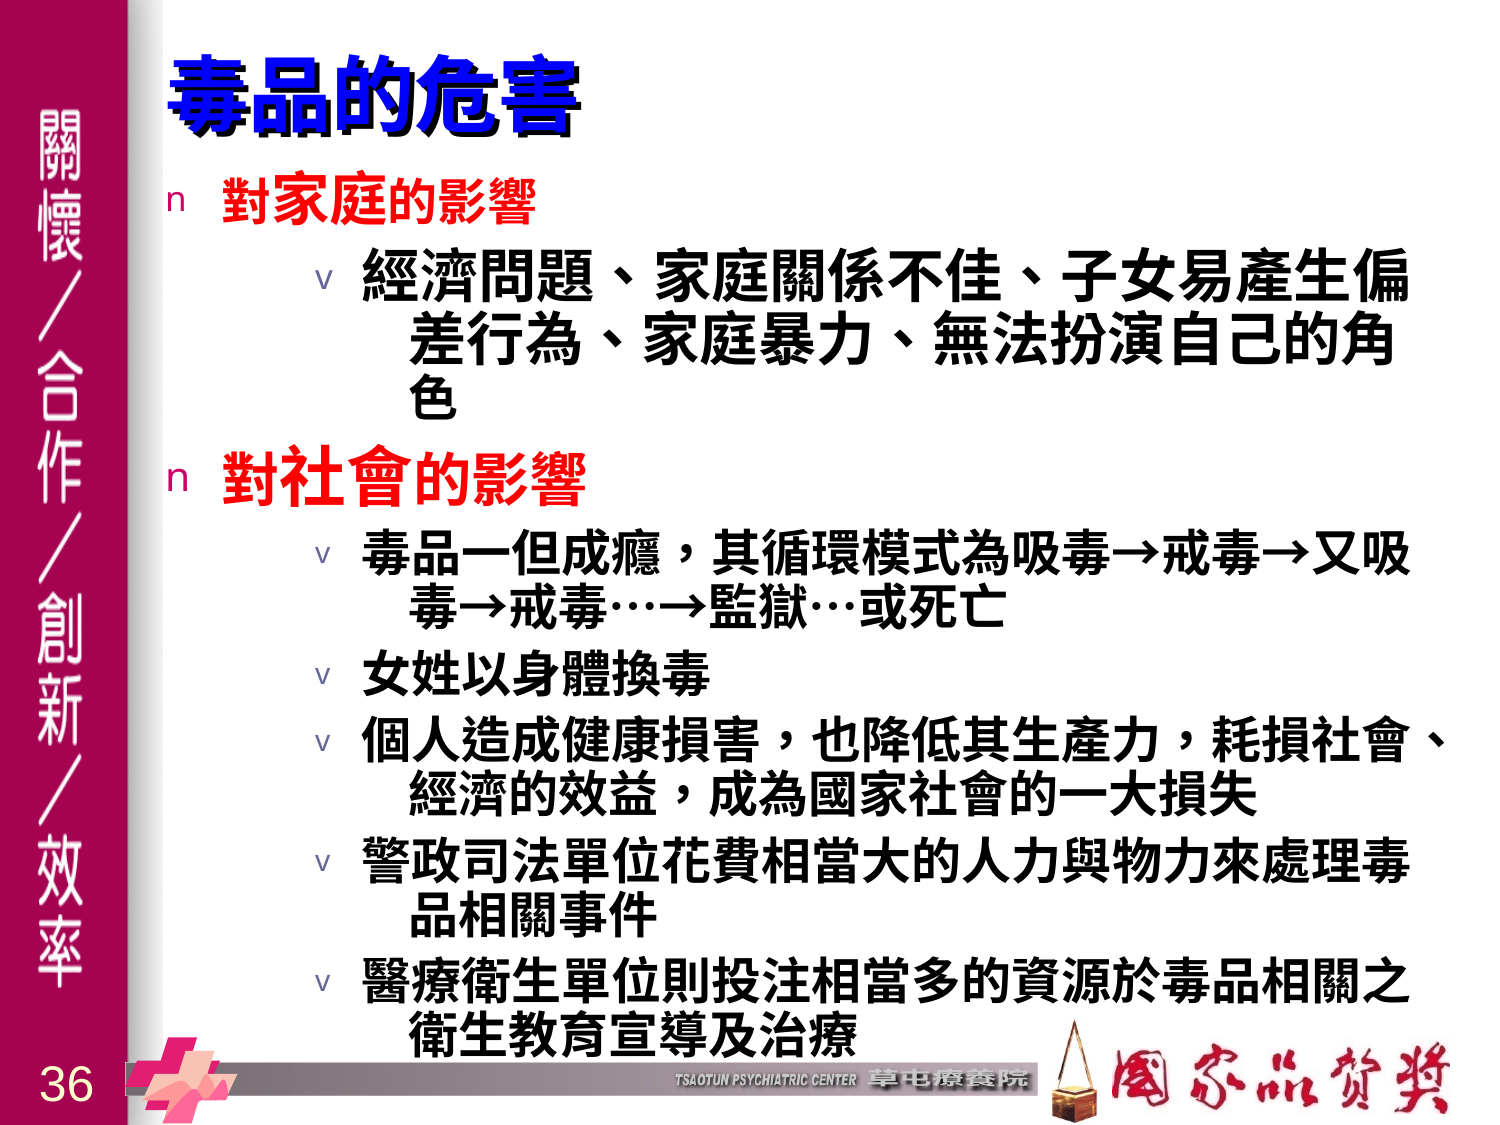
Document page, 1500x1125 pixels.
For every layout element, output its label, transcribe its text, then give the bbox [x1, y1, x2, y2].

text_box 對家庭的影響 經濟問題、家庭關係不佳、子女易產生偏差行為、家庭暴力、無法扮演自己的角色 對社會的影響 毒品一但成癮，其循環模式為吸毒→戒毒→又吸毒→戒毒…→監獄…或死亡 女姓以身體換毒 個人造成健康損害，也降低其生產力，耗損社會、經濟的效益，成為國家社會的一大損失 警政司法單位花費相當大的人力與物力來處理毒品相關事件 醫療衛生單位則投注相當多的資源於毒品相關之衛生教育宣導及治療 [150, 162, 1438, 1012]
text_box [23, 1043, 337, 1119]
text_box 毒品的危害 [150, 34, 1357, 150]
